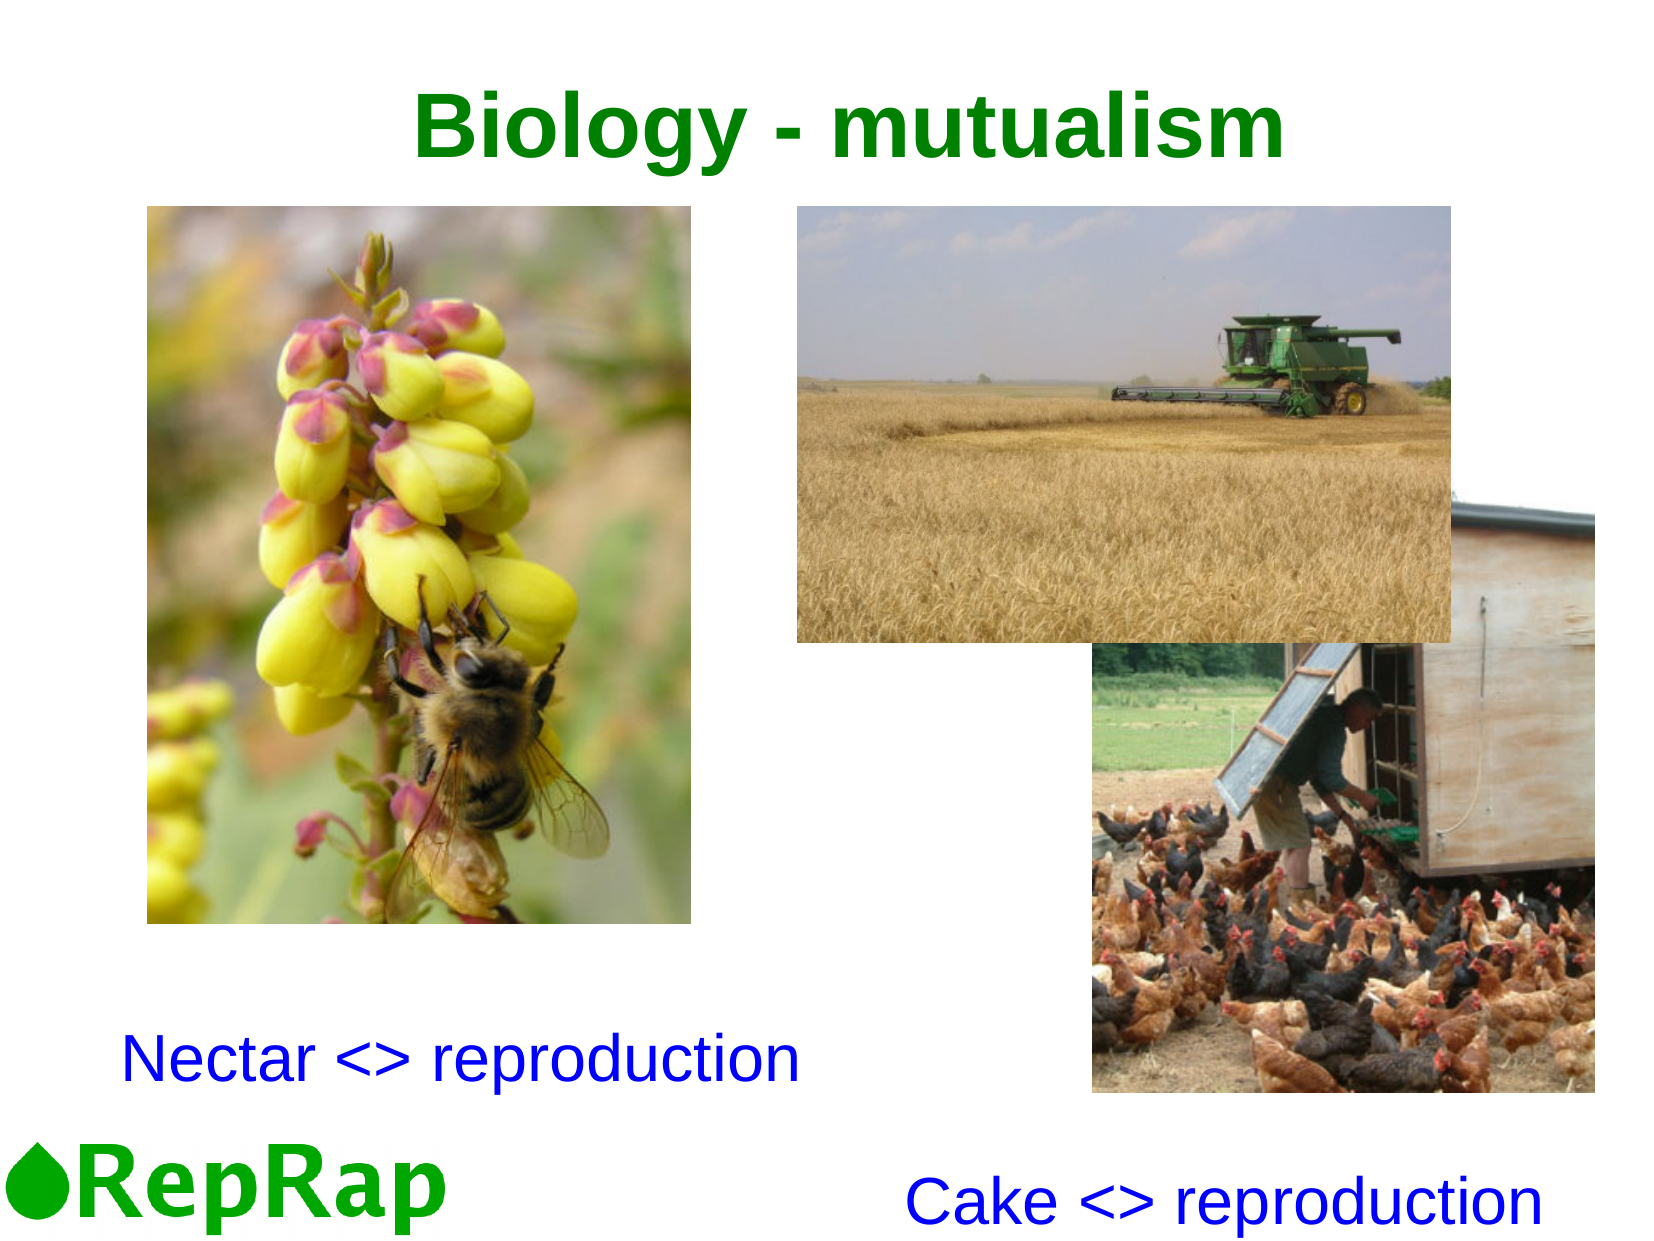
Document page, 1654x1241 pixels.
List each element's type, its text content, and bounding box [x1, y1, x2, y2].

picture [147, 206, 691, 924]
text_box Cake <> reproduction [885, 1122, 1611, 1206]
title Biology - mutualism [106, 59, 1595, 296]
text_box Nectar <> reproduction [101, 979, 827, 1063]
picture [797, 206, 1595, 1093]
picture [0, 1138, 451, 1241]
